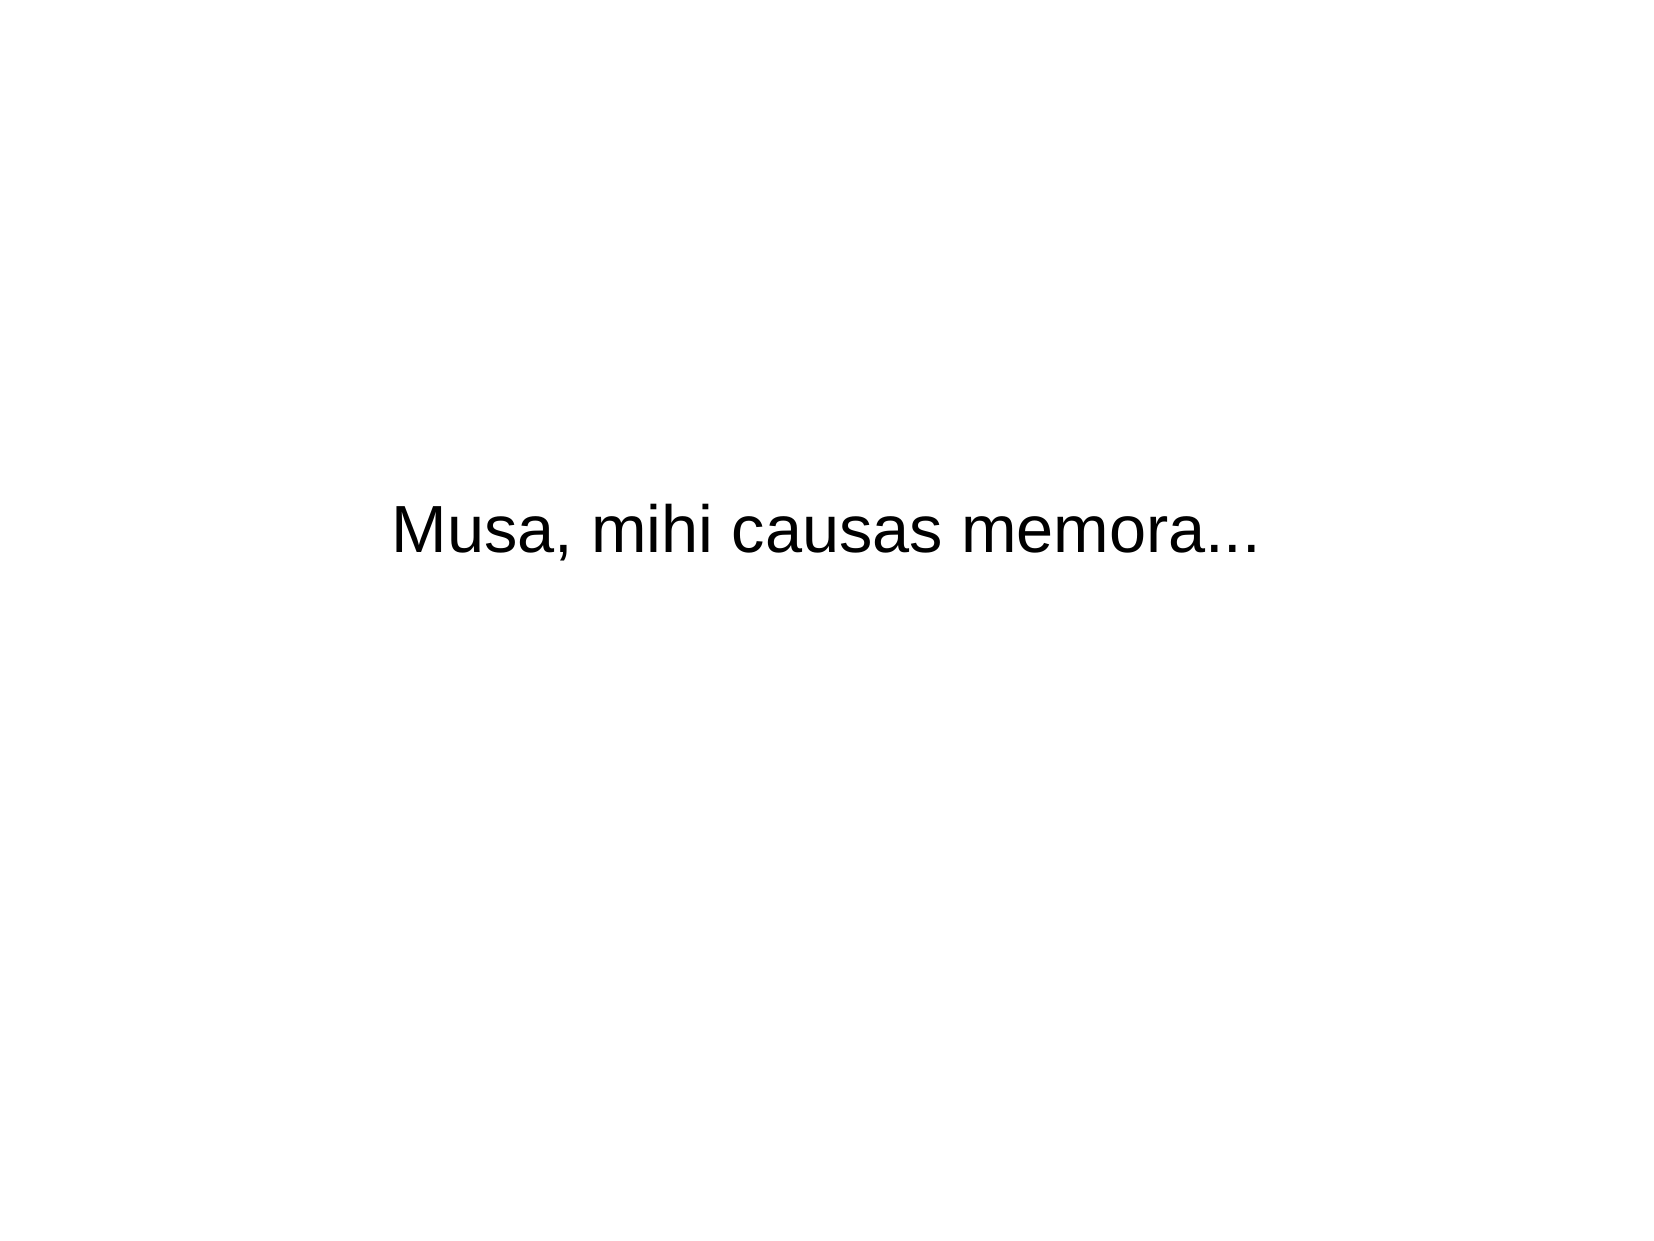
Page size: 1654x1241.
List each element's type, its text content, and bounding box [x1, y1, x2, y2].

subtitle Musa, mihi causas memora... [82, 49, 1571, 1010]
